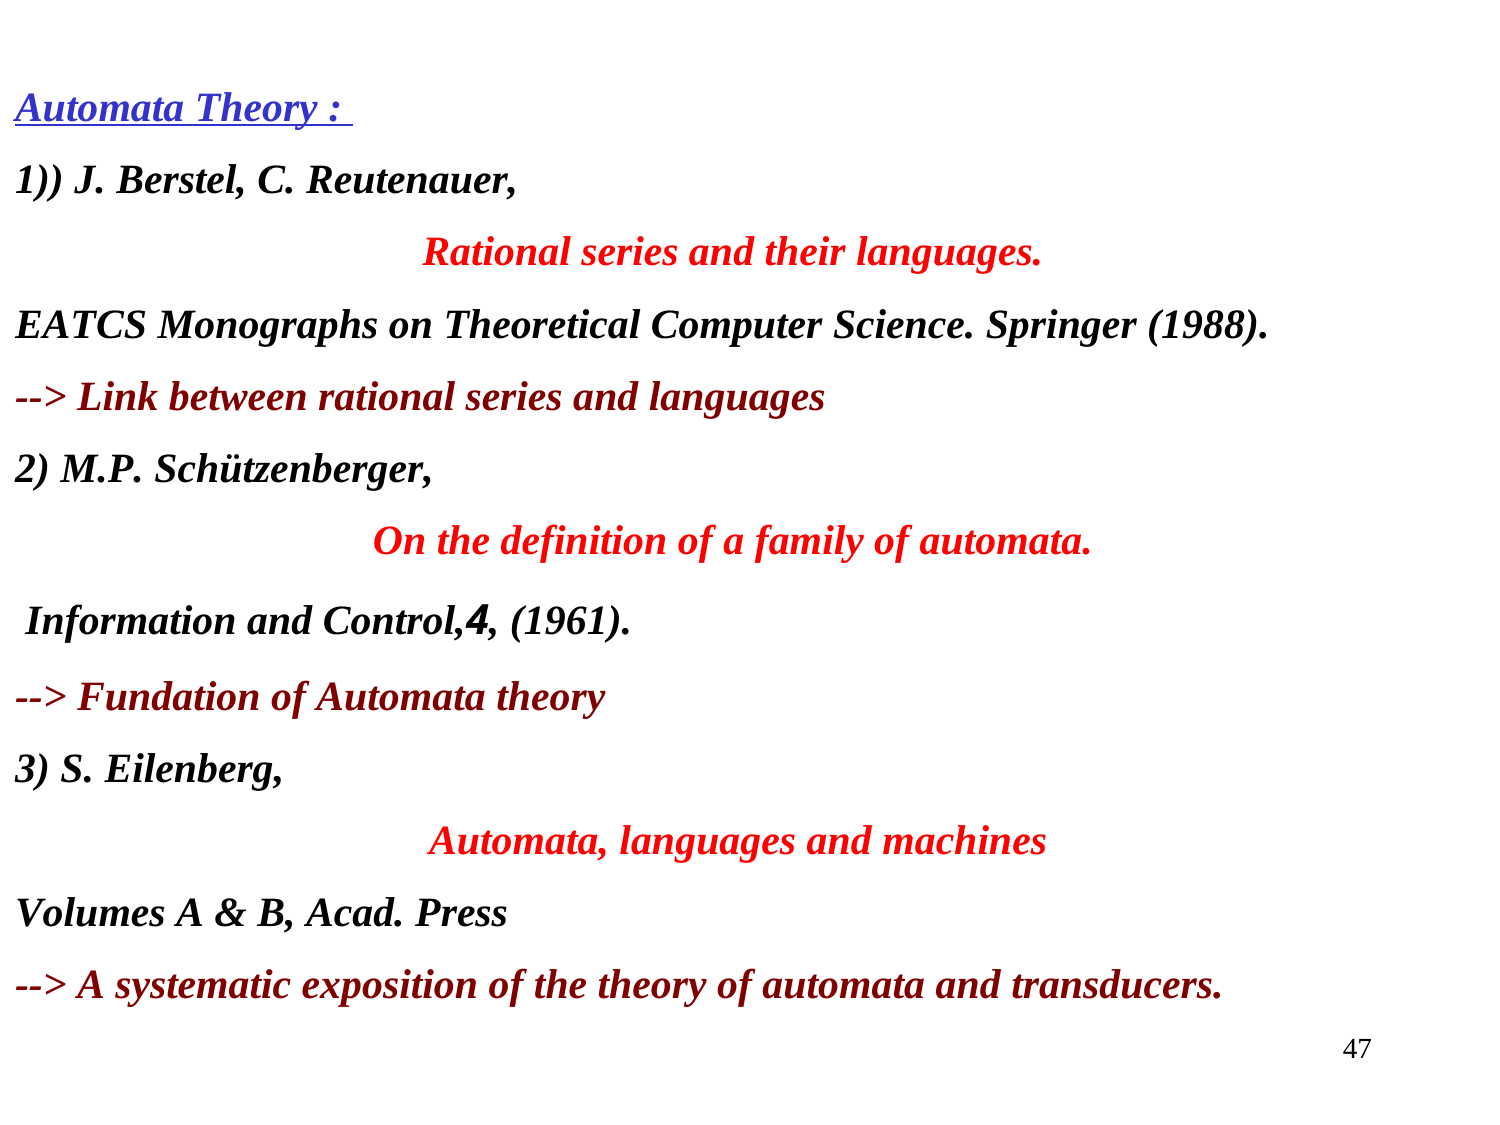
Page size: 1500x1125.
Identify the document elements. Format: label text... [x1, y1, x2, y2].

text_box Automata Theory : 1)) J. Berstel, C. Reutenauer, Rational series and their languages. EATCS Monographs on Theoretical Computer Science. Springer (1988). --> Link between rational series and languages 2) M.P. Schützenberger, On the definition of a family of automata. Information and Control,4, (1961). --> Fundation of Automata theory 3) S. Eilenberg, Automata, languages and machines Volumes A & B, Acad. Press --> A systematic exposition of the theory of automata and transducers. [0, 76, 1477, 1024]
